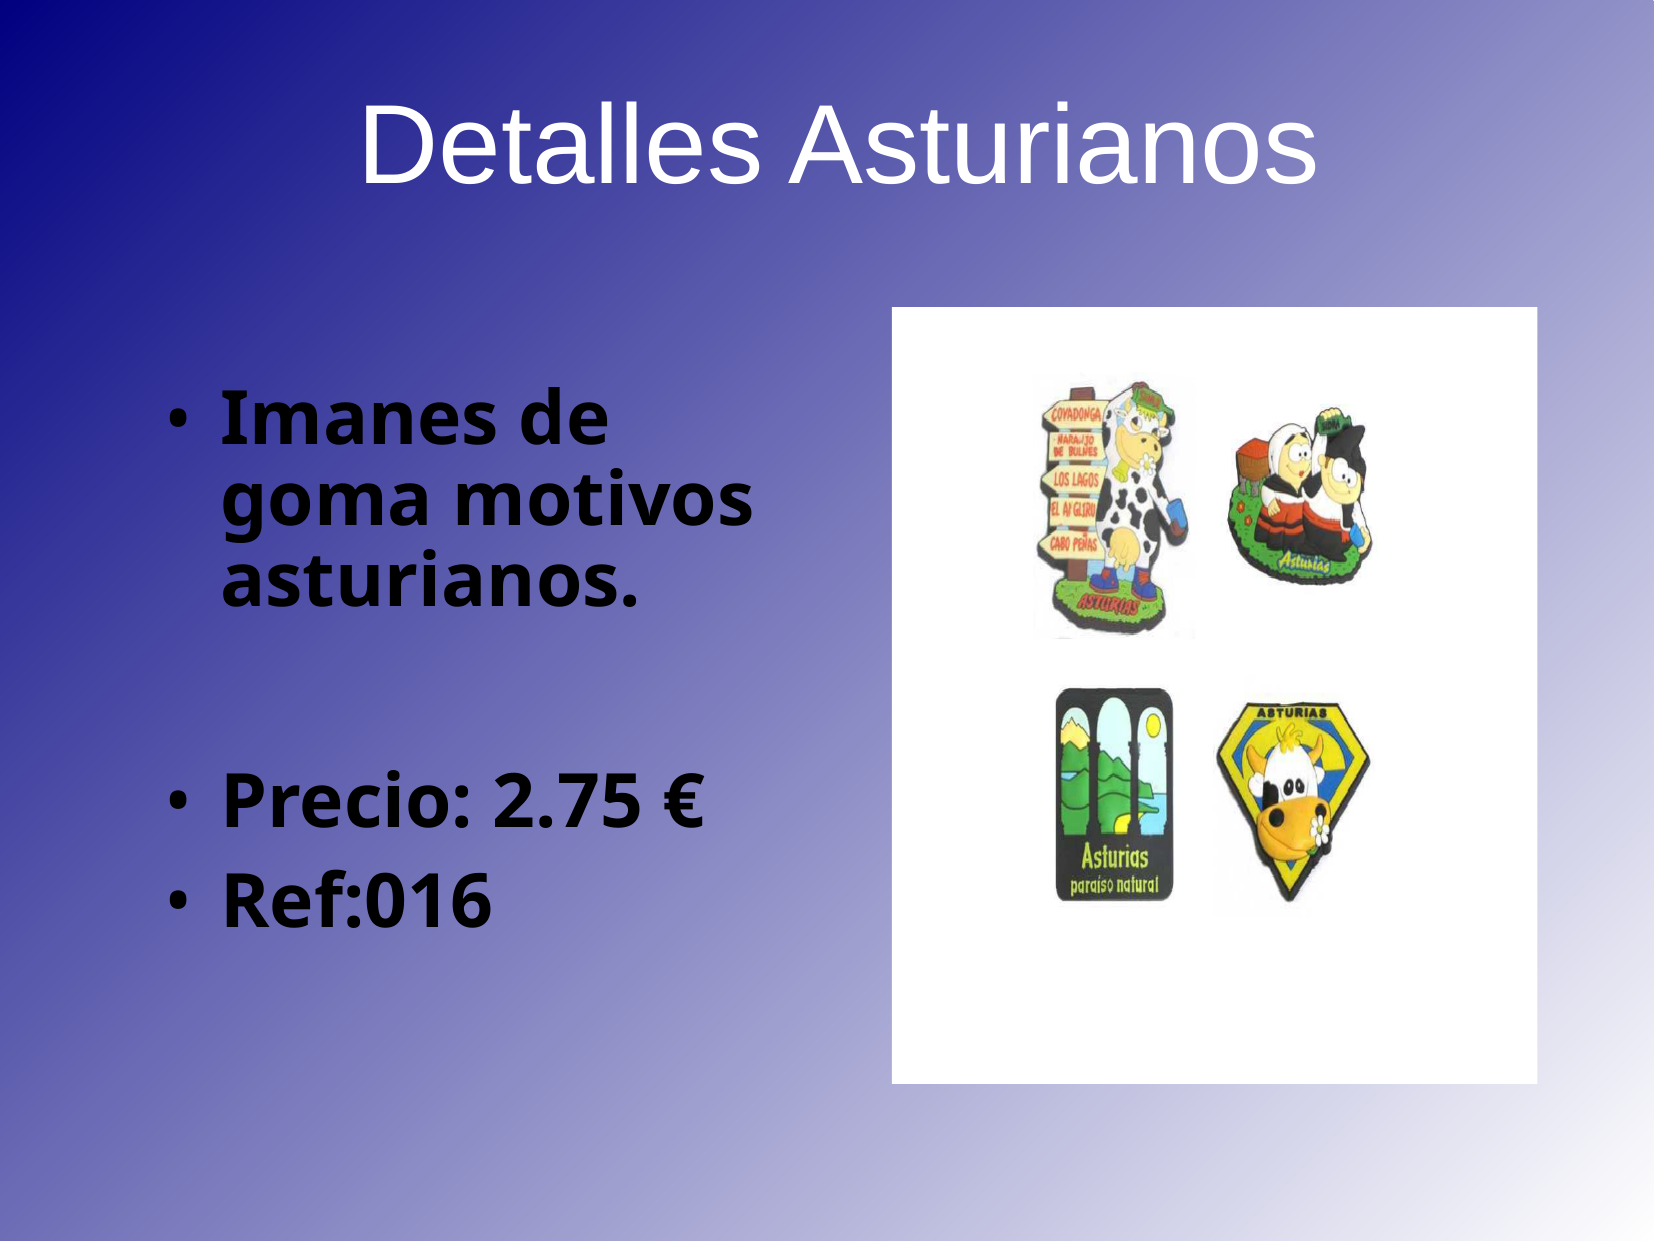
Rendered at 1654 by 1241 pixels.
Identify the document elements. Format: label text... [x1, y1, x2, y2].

picture [891, 307, 1538, 1084]
title Detalles Asturianos [94, 35, 1583, 243]
list Imanes de goma motivos asturianos. Precio: 2.75 € Ref:016 [149, 372, 840, 873]
